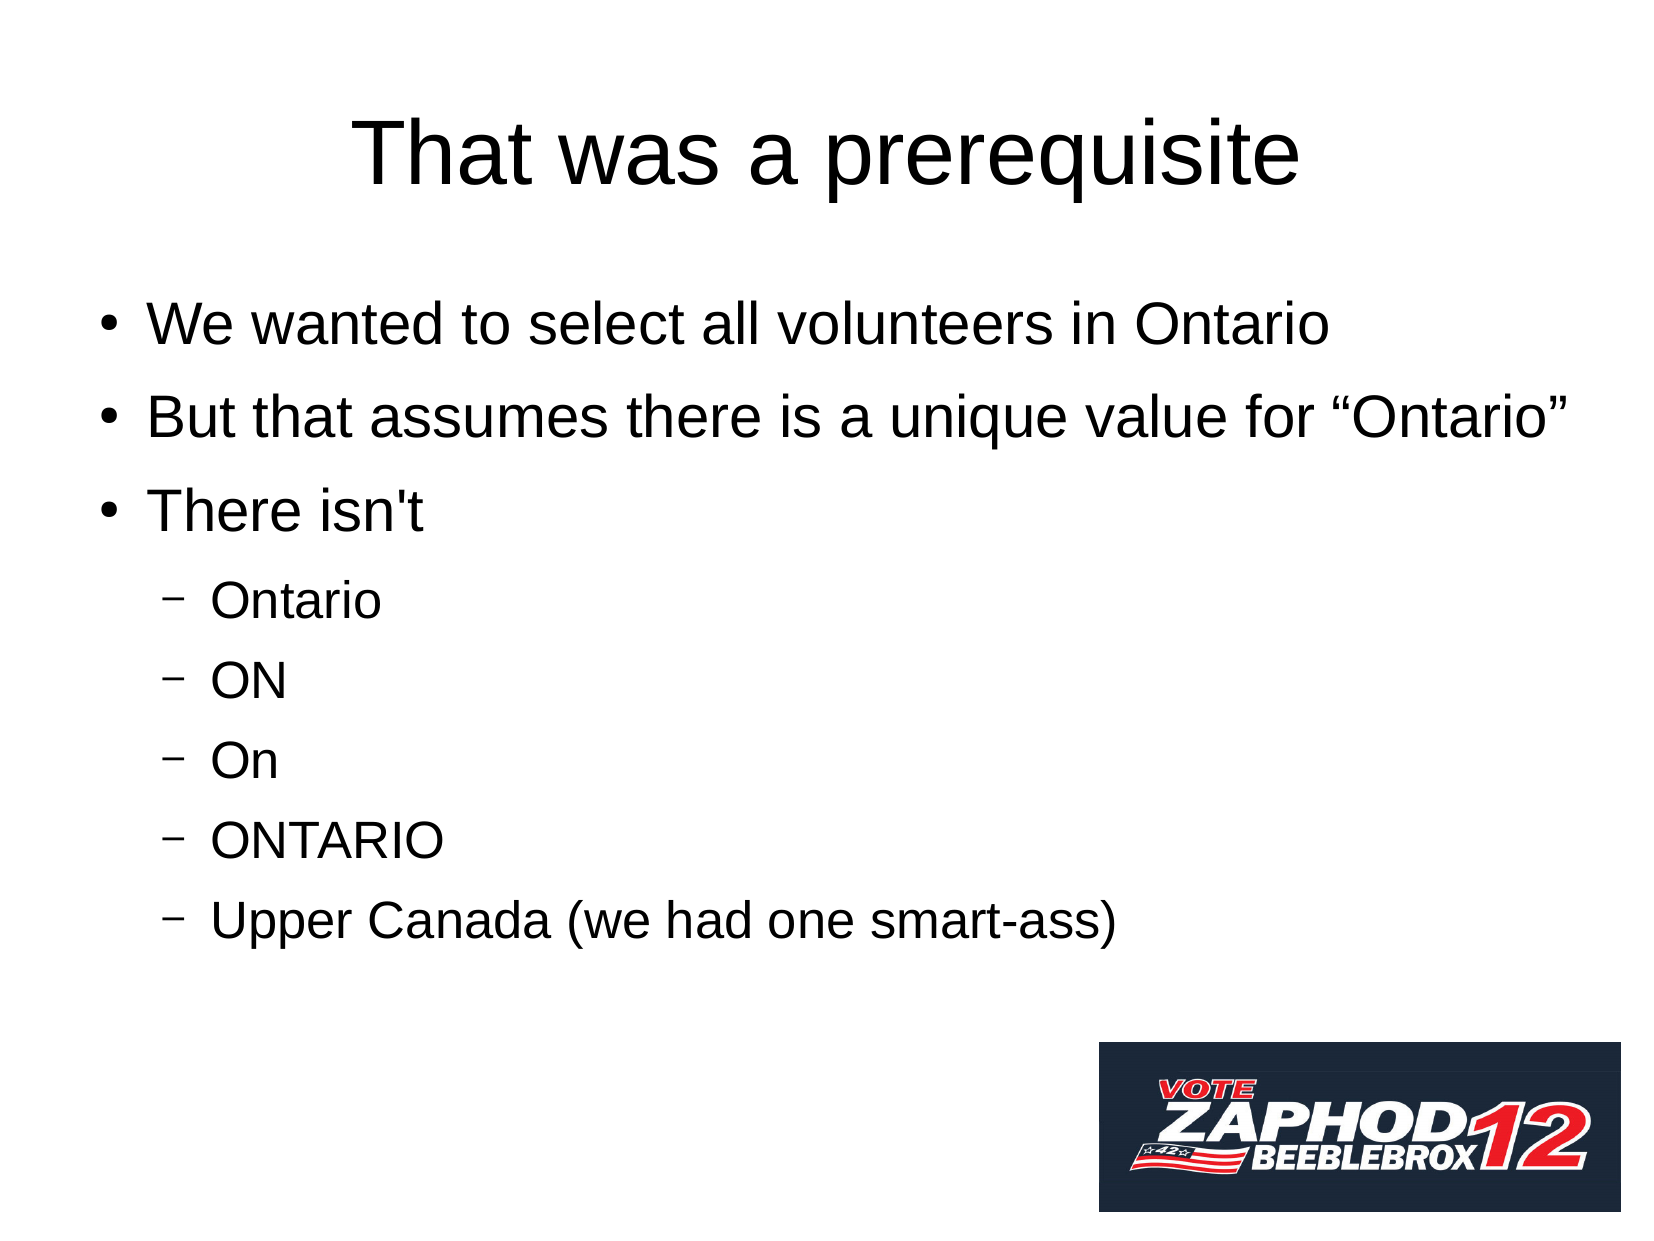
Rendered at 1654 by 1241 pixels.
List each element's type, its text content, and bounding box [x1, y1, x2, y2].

title That was a prerequisite [82, 49, 1571, 257]
list We wanted to select all volunteers in Ontario But that assumes there is a unique value for “Ontario” There isn't Ontario ON On ONTARIO Upper Canada (we had one smart-ass) [82, 290, 1571, 1010]
picture [1099, 1042, 1621, 1212]
